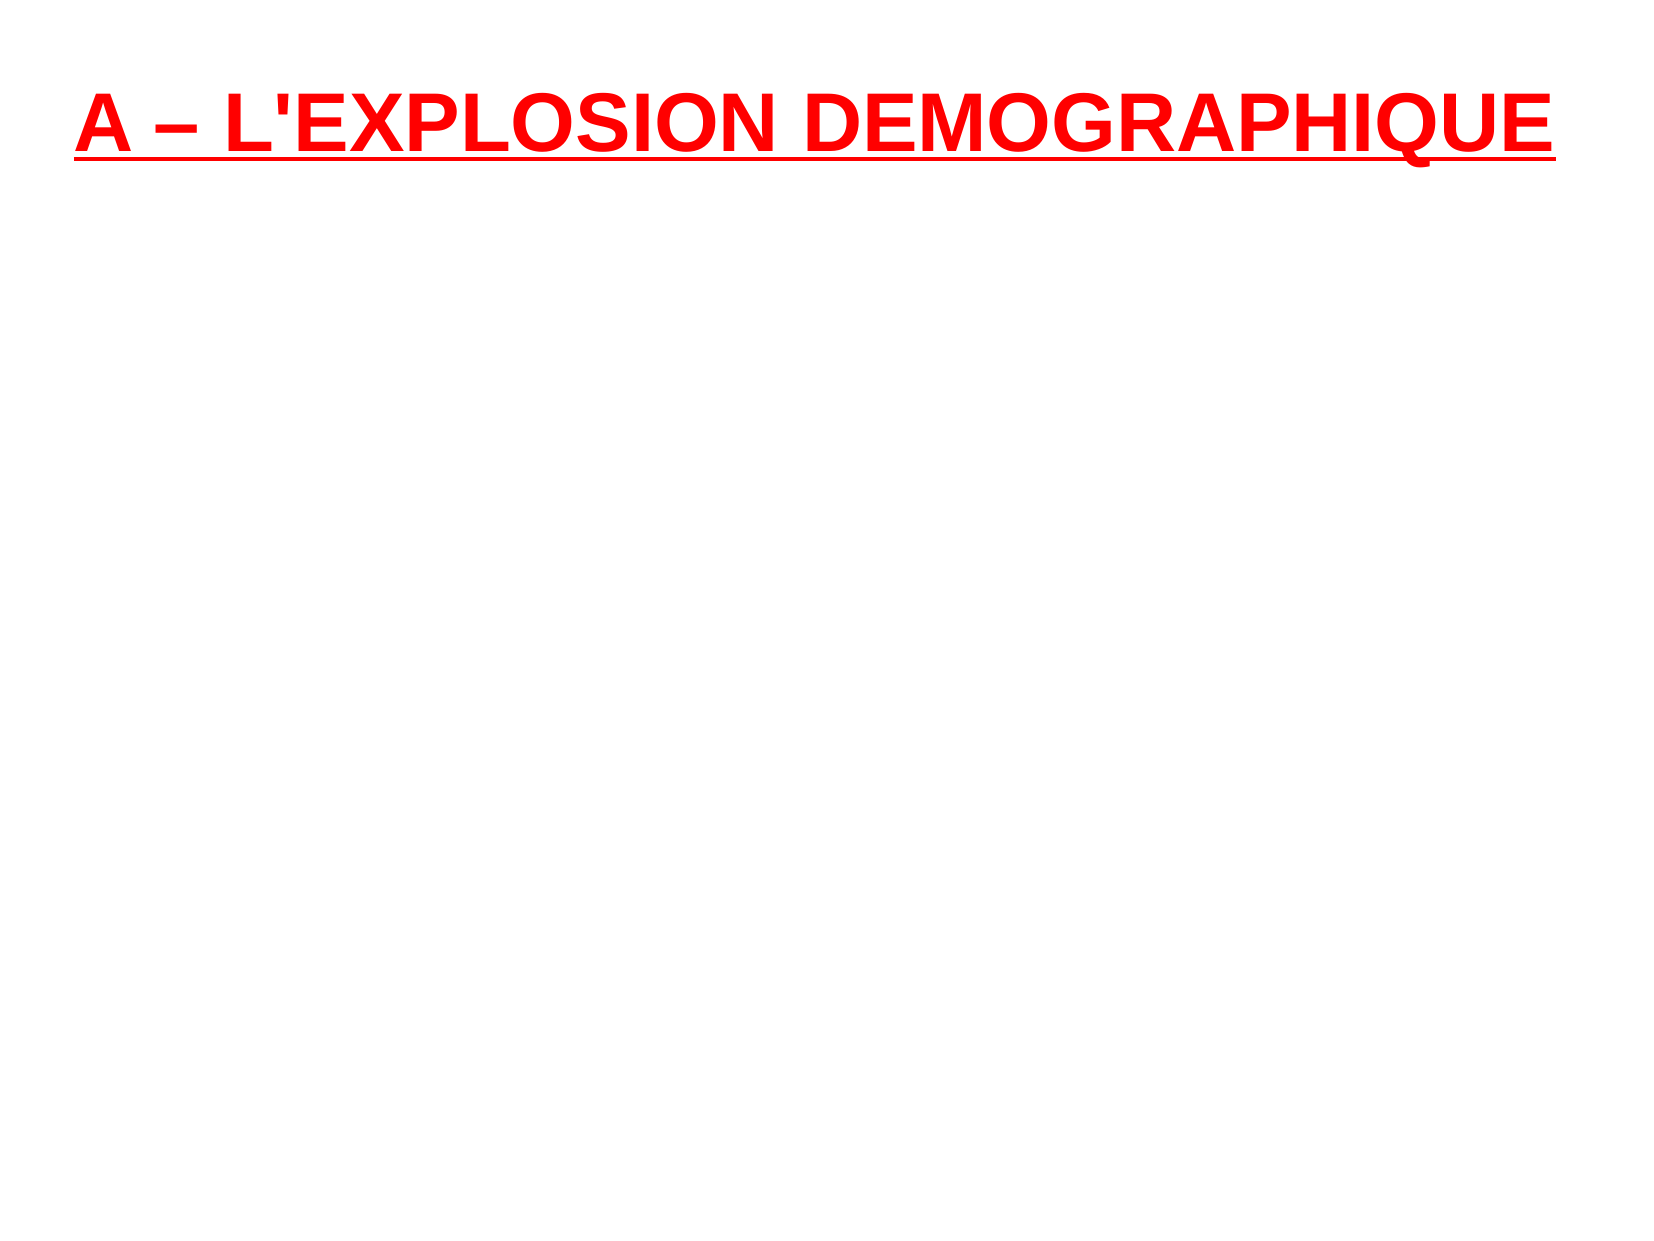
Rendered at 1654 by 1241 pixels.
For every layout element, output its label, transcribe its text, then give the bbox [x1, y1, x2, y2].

text_box A – L'EXPLOSION DEMOGRAPHIQUE [59, 69, 1654, 178]
